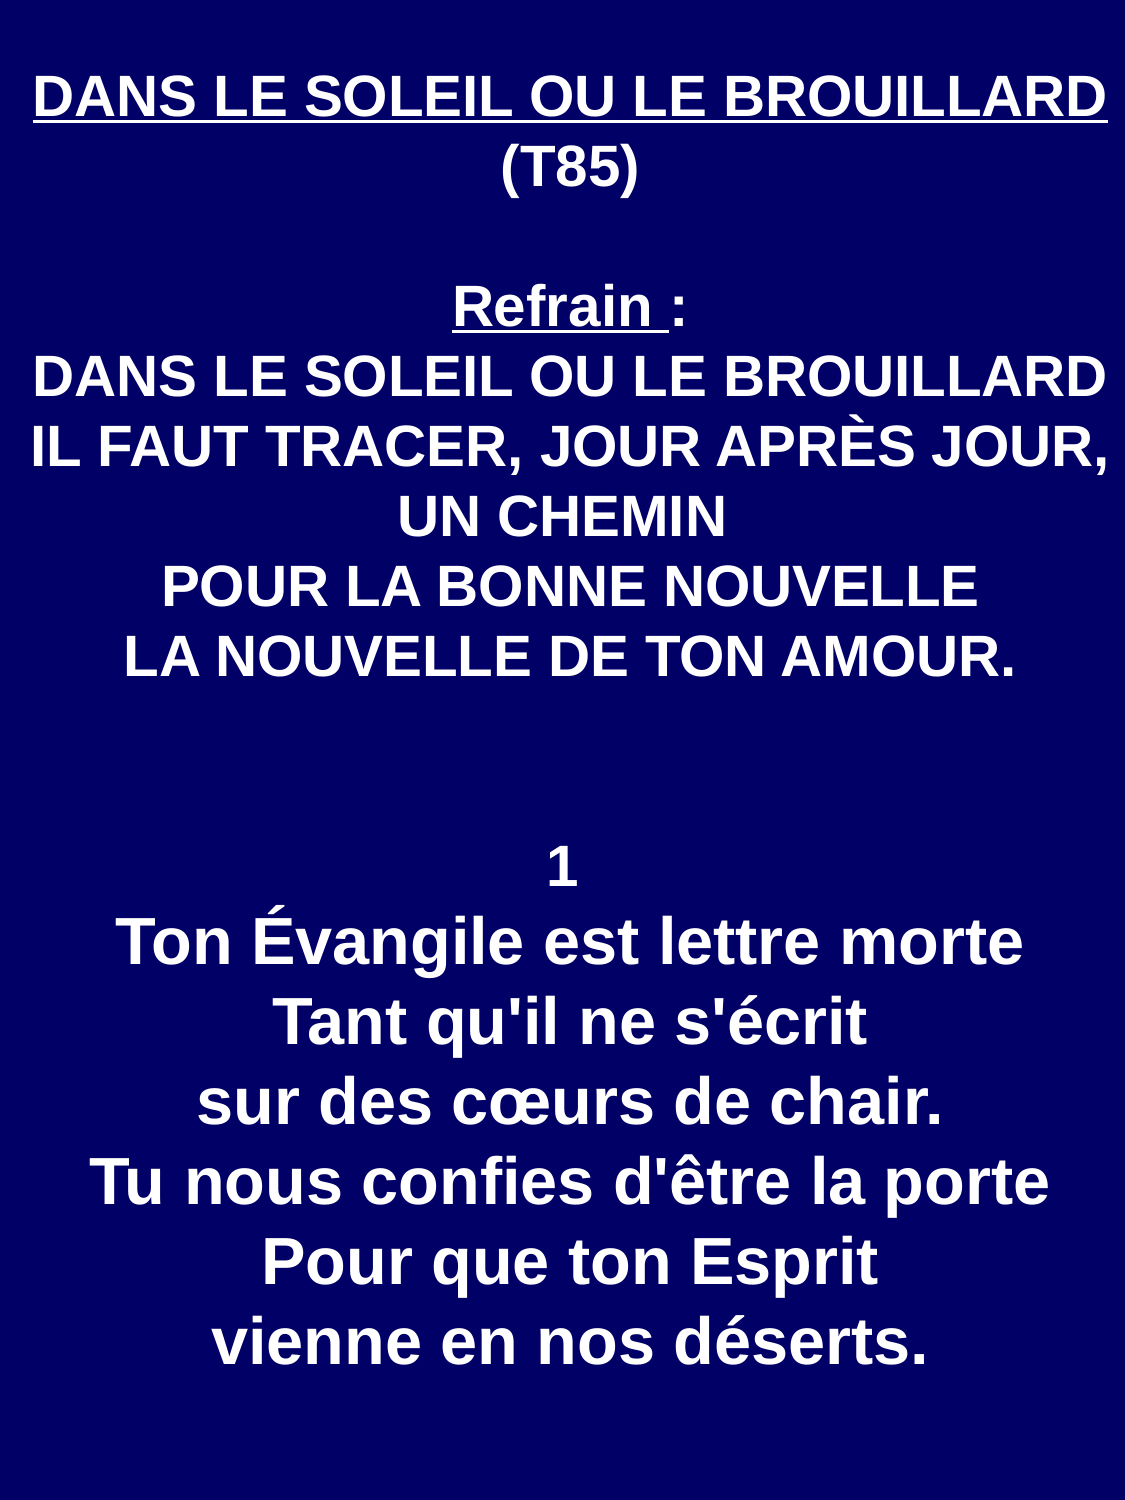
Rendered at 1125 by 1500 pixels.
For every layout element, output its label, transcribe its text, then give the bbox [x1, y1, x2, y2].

text_box DANS LE SOLEIL OU LE BROUILLARD (T85) Refrain : DANS LE SOLEIL OU LE BROUILLARD IL FAUT TRACER, JOUR APRÈS JOUR, UN CHEMIN POUR LA BONNE NOUVELLE LA NOUVELLE DE TON AMOUR. 1 Ton Évangile est lettre morte Tant qu'il ne s'écrit sur des cœurs de chair. Tu nous confies d'être la porte Pour que ton Esprit vienne en nos déserts. [23, 50, 1118, 1500]
